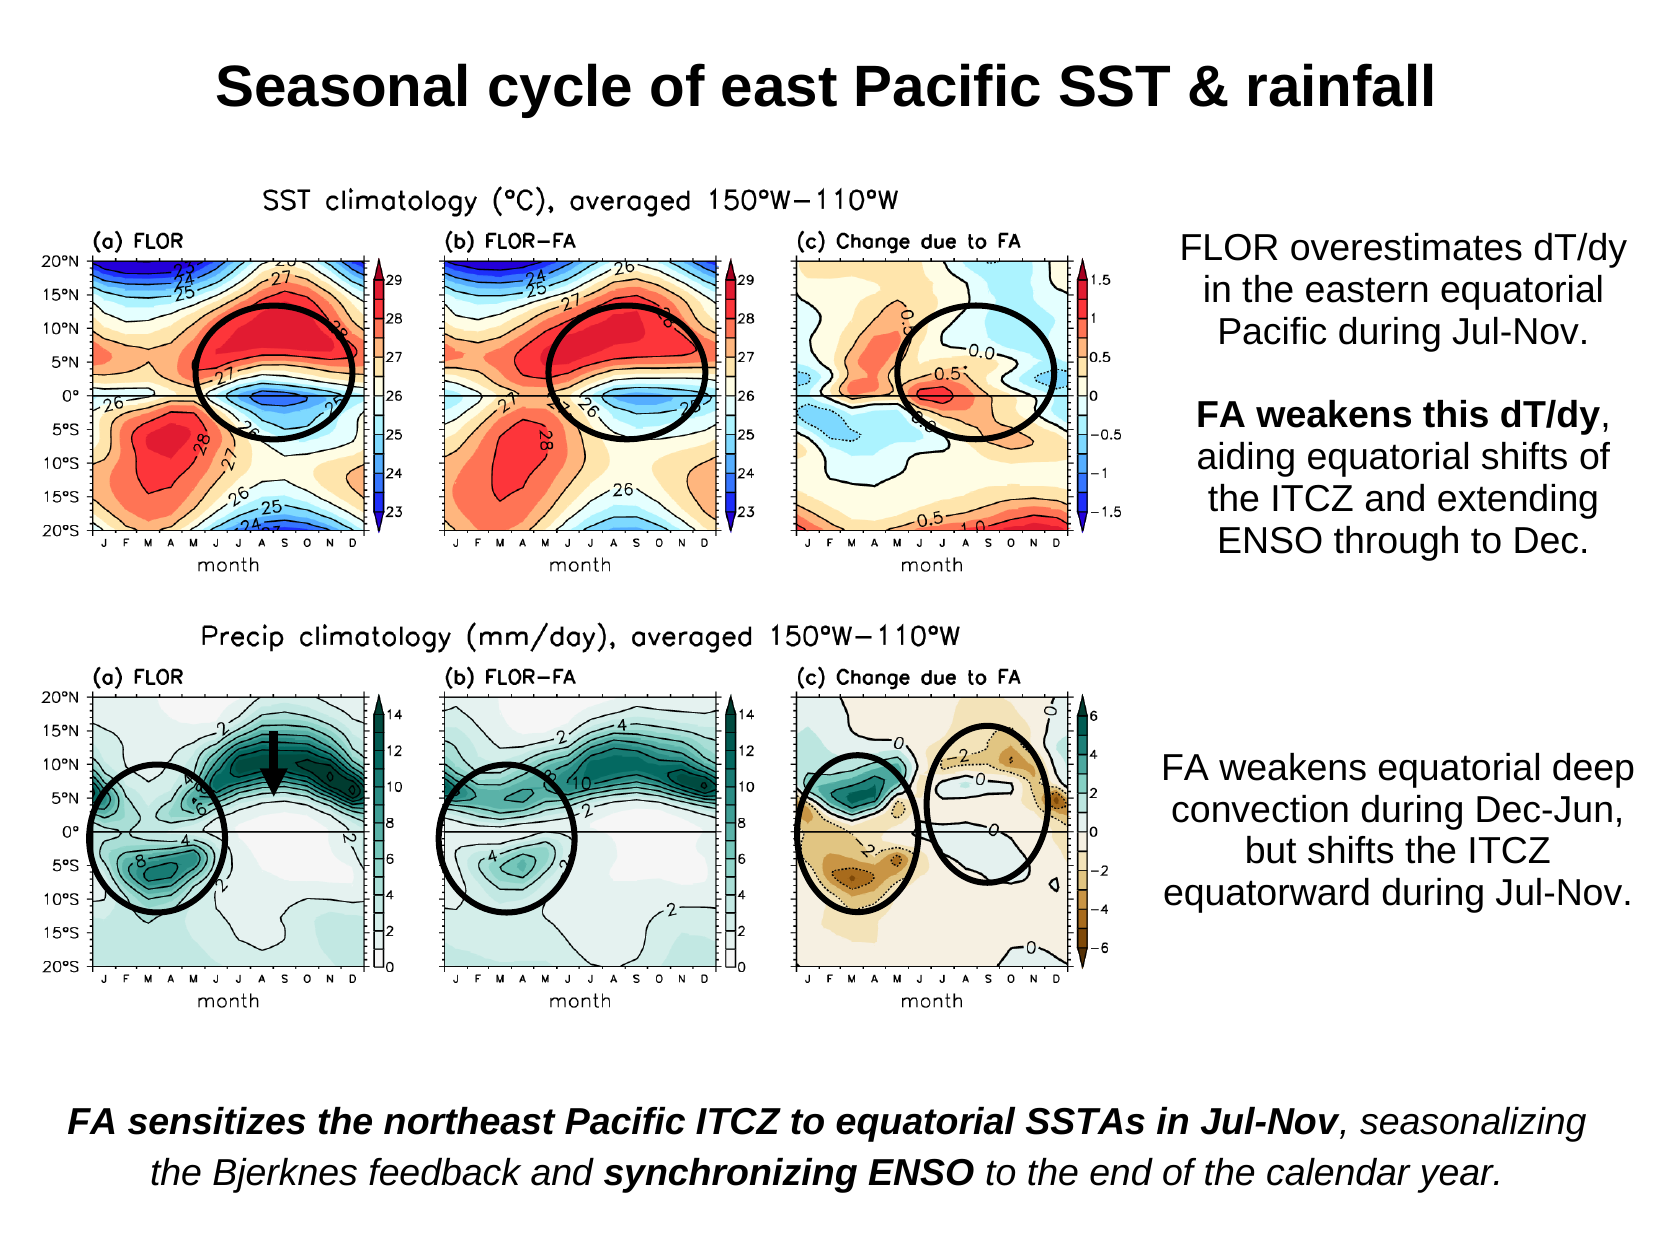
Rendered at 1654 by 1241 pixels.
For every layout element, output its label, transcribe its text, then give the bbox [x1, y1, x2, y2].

text_box FA sensitizes the northeast Pacific ITCZ to equatorial SSTAs in Jul-Nov, seasonalizing the Bjerknes feedback and synchronizing ENSO to the end of the calendar year. [39, 1089, 1615, 1194]
text_box FLOR overestimates dT/dy in the eastern equatorial Pacific during Jul-Nov. FA weakens this dT/dy, aiding equatorial shifts of the ITCZ and extending ENSO through to Dec. [1153, 220, 1654, 569]
text_box Seasonal cycle of east Pacific SST & rainfall [39, 38, 1615, 119]
text_box FA weakens equatorial deep convection during Dec-Jun, but shifts the ITCZ equatorward during Jul-Nov. [1142, 740, 1654, 921]
picture [1, 616, 1136, 1013]
picture [1, 180, 1136, 577]
